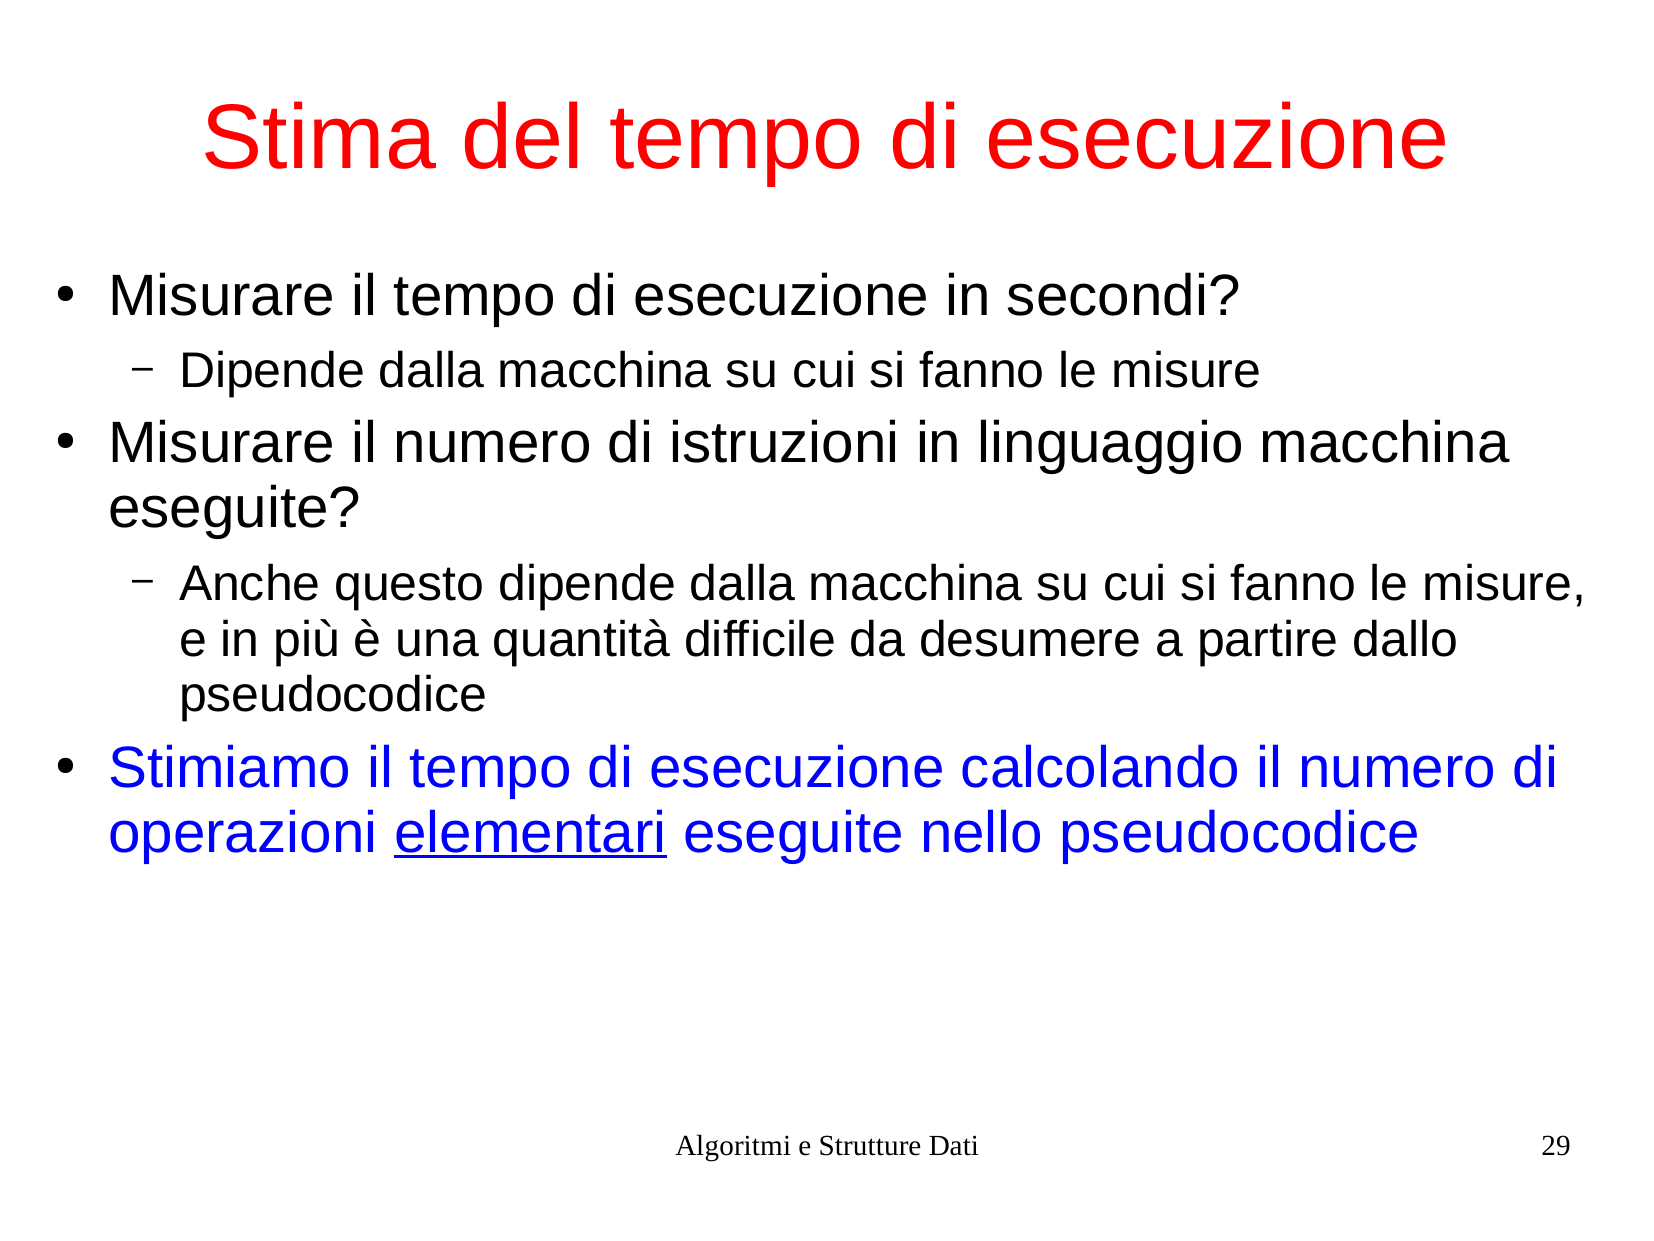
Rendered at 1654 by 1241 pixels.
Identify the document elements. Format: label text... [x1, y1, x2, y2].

list Misurare il tempo di esecuzione in secondi? Dipende dalla macchina su cui si fanno le misure Misurare il numero di istruzioni in linguaggio macchina eseguite? Anche questo dipende dalla macchina su cui si fanno le misure, e in più è una quantità difficile da desumere a partire dallo pseudocodice Stimiamo il tempo di esecuzione calcolando il numero di operazioni elementari eseguite nello pseudocodice [37, 262, 1613, 1109]
title Stima del tempo di esecuzione [82, 49, 1571, 226]
